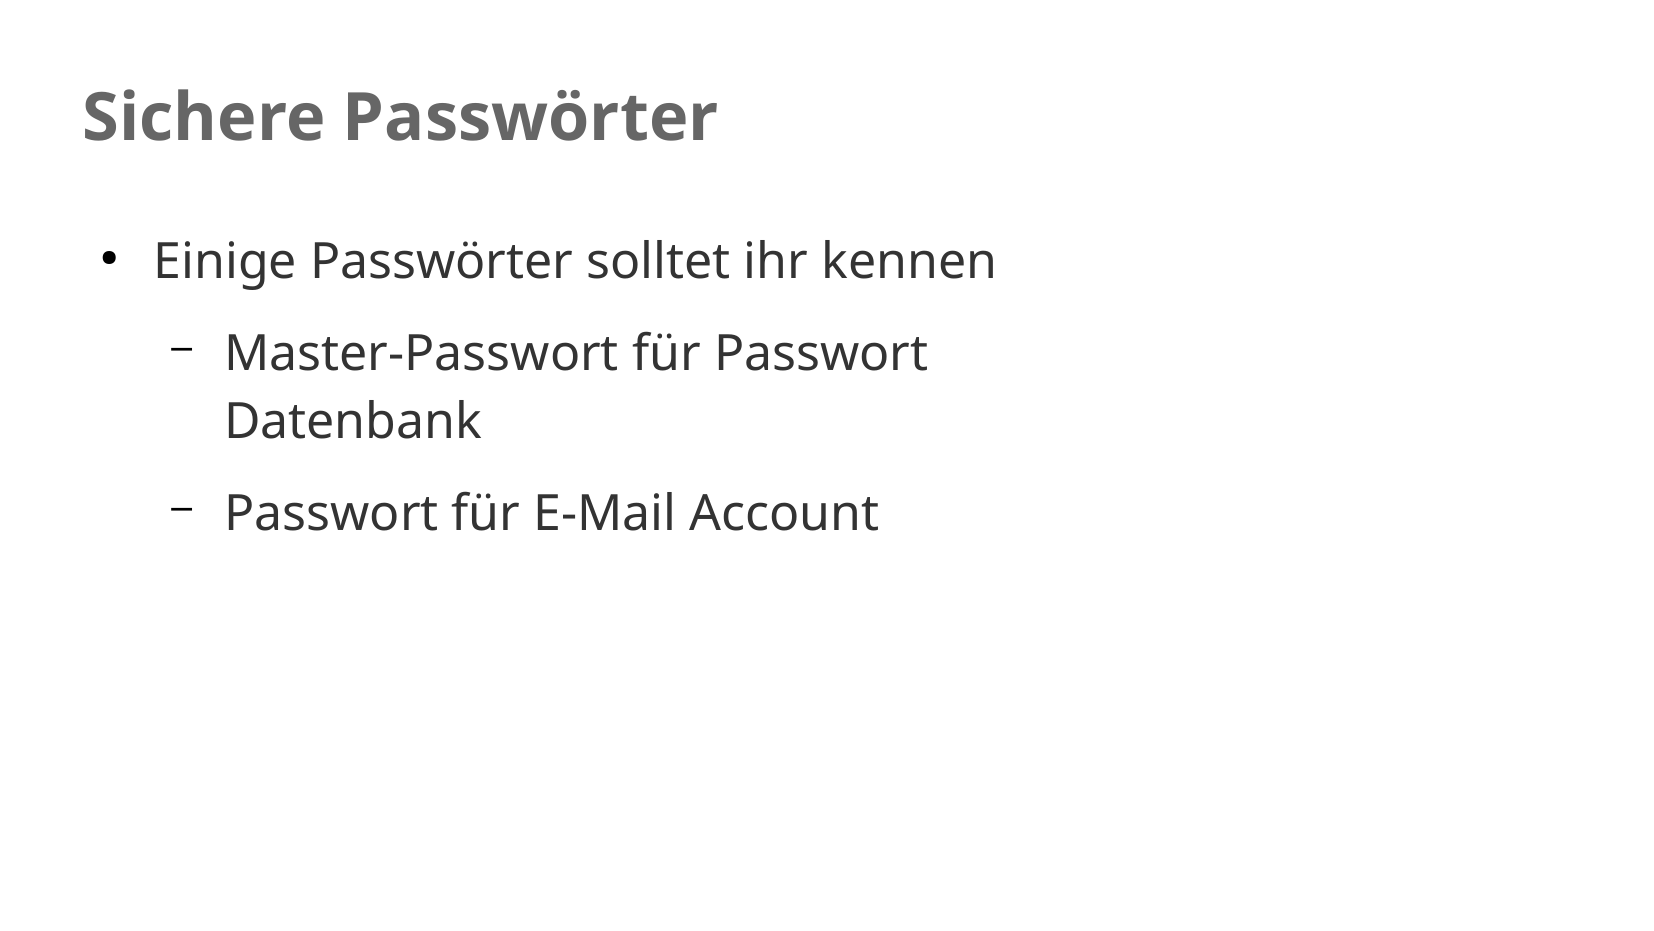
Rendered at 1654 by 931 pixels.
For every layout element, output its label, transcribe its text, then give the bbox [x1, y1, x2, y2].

list Einige Passwörter solltet ihr kennen Master-Passwort für Passwort Datenbank Passwort für E-Mail Account [82, 225, 1126, 758]
title Sichere Passwörter [82, 37, 1571, 193]
